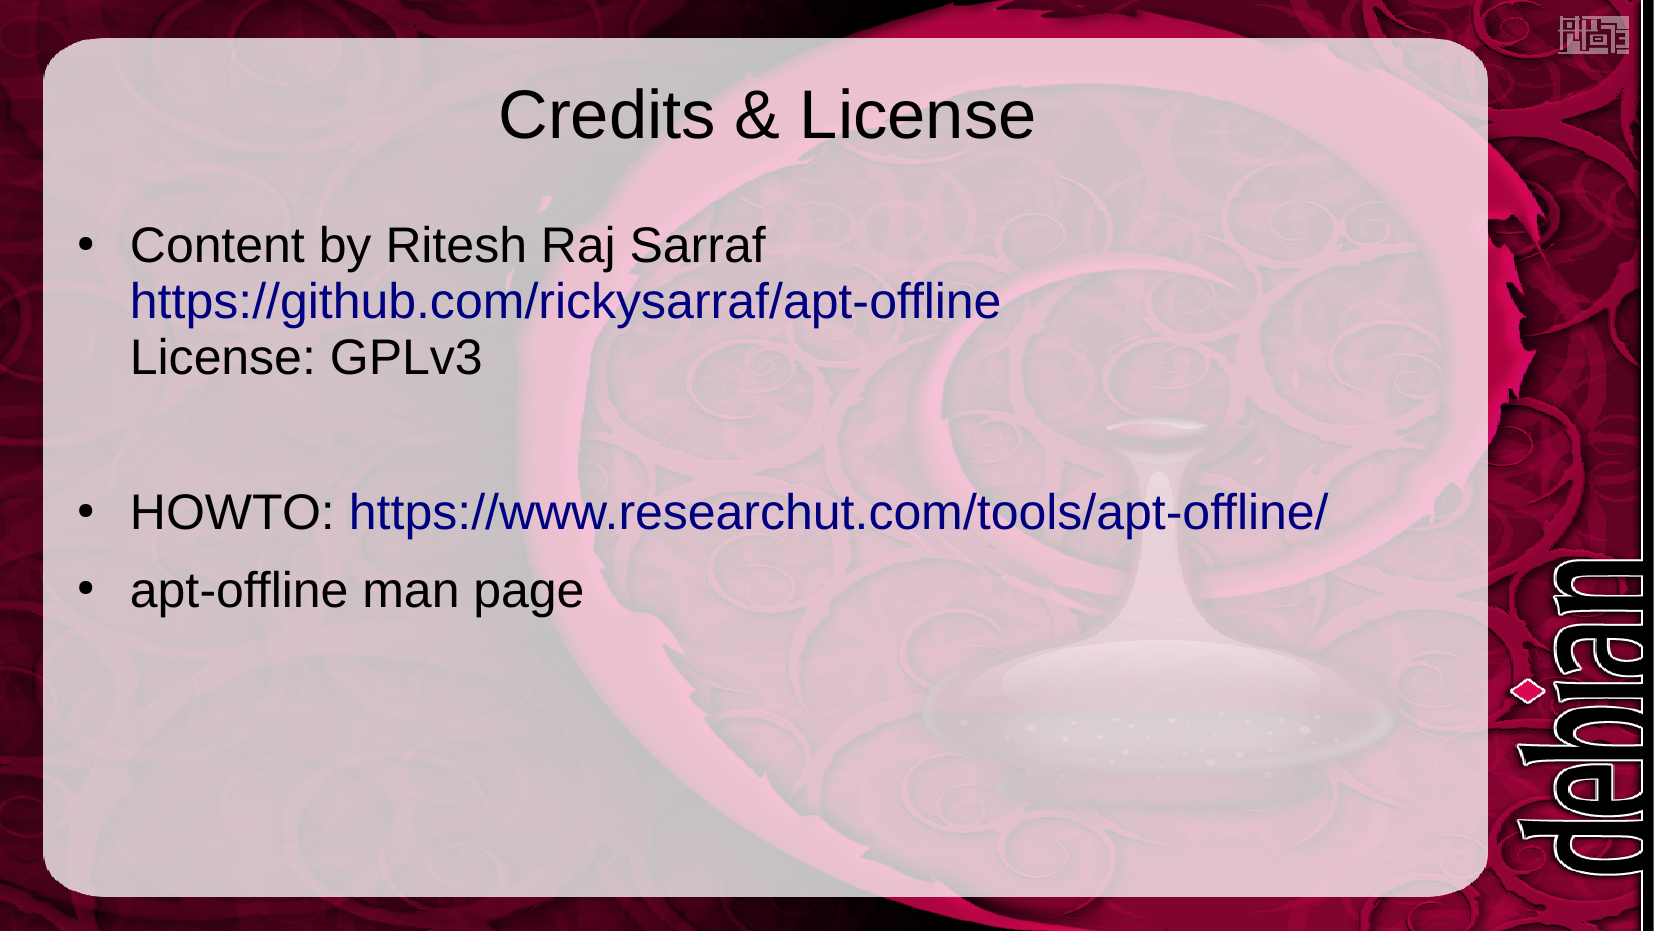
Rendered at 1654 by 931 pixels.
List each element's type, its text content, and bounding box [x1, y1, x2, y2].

picture [0, 0, 1654, 931]
title Credits & License [59, 36, 1477, 193]
list Content by Ritesh Raj Sarraf https://github.com/rickysarraf/apt-offline License: GPLv3 HOWTO: https://www.researchut.com/tools/apt-offline/ apt-offline man page [59, 217, 1477, 832]
